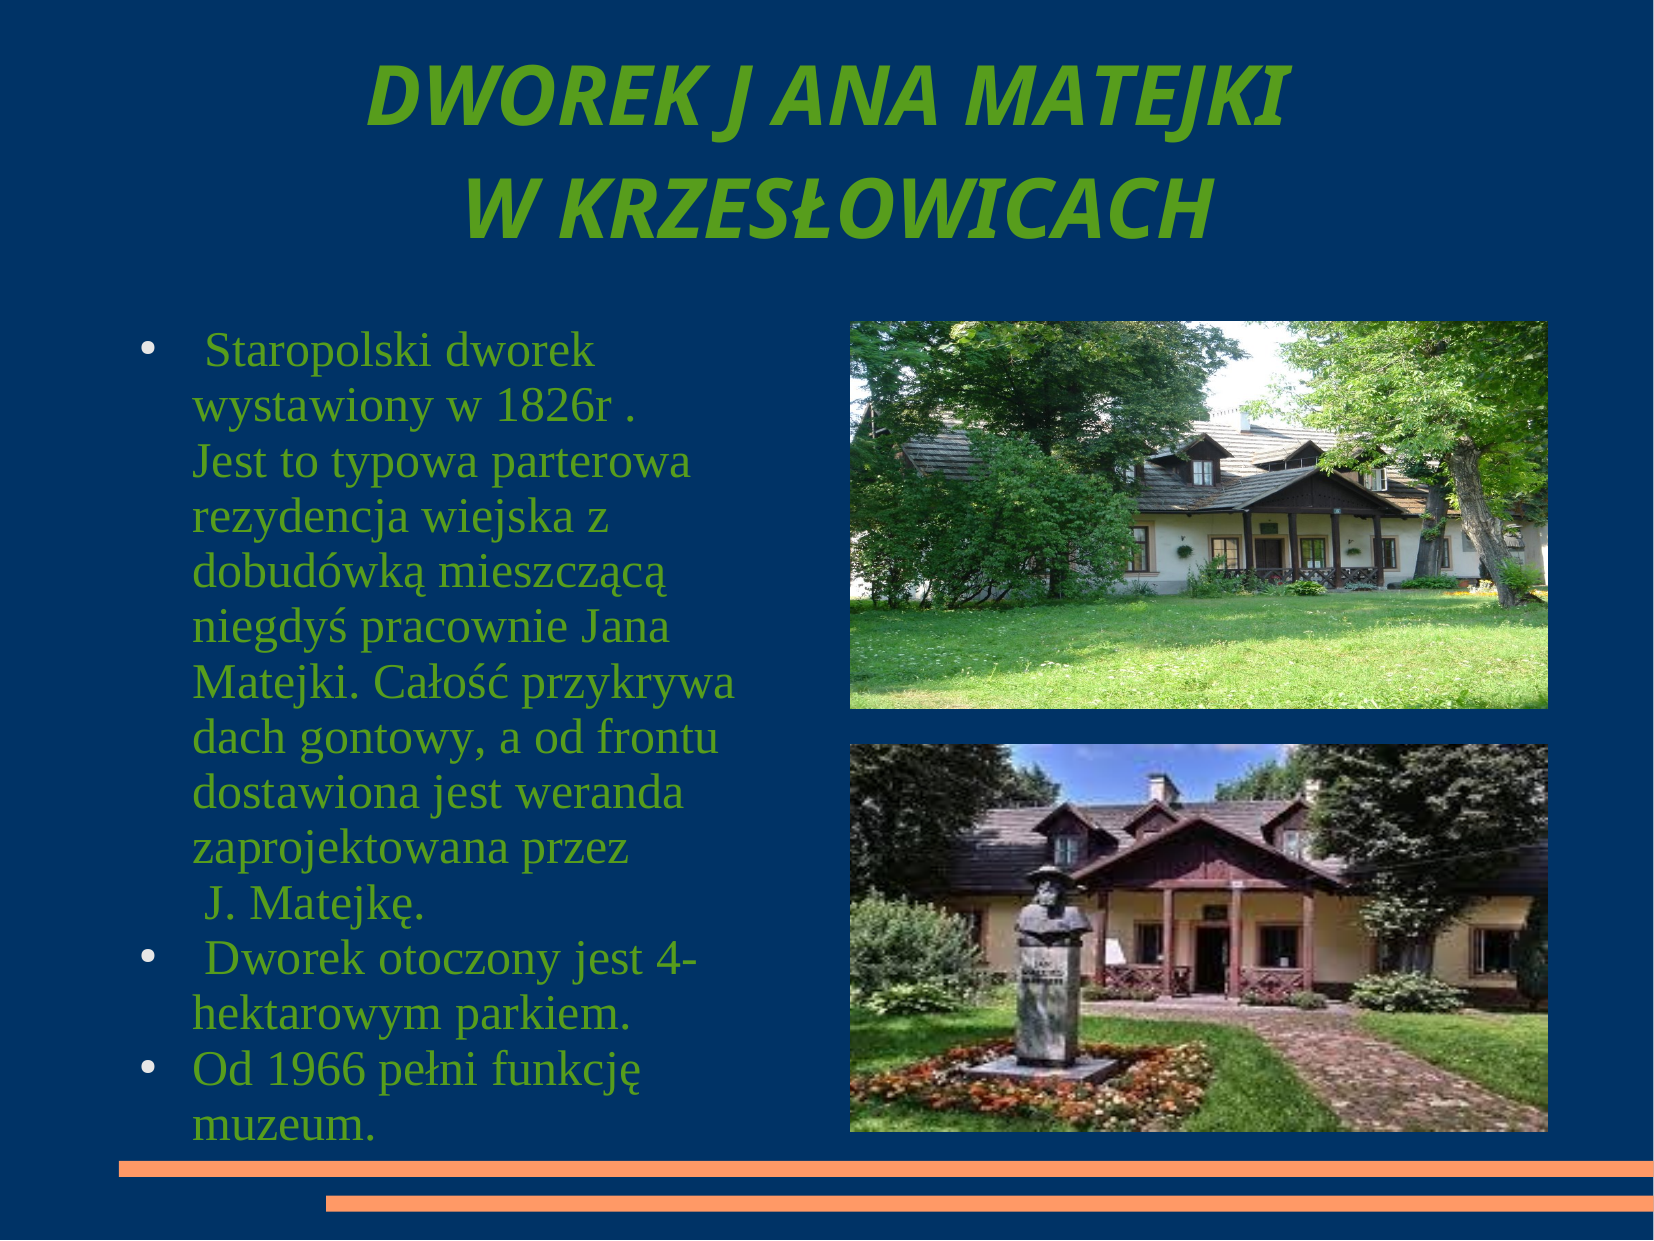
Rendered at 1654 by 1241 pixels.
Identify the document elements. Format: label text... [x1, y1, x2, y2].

list Staropolski dworek wystawiony w 1826r . Jest to typowa parterowa rezydencja wiejska z dobudówką mieszczącą niegdyś pracownie Jana Matejki. Całość przykrywa dach gontowy, a od frontu dostawiona jest weranda zaprojektowana przez J. Matejkę. Dworek otoczony jest 4-hektarowym parkiem. Od 1966 pełni funkcję muzeum. [121, 322, 824, 1167]
title DWOREK J ANA MATEJKI W KRZESŁOWICACH [121, 46, 1534, 254]
picture [850, 744, 1548, 1132]
picture [850, 321, 1548, 709]
